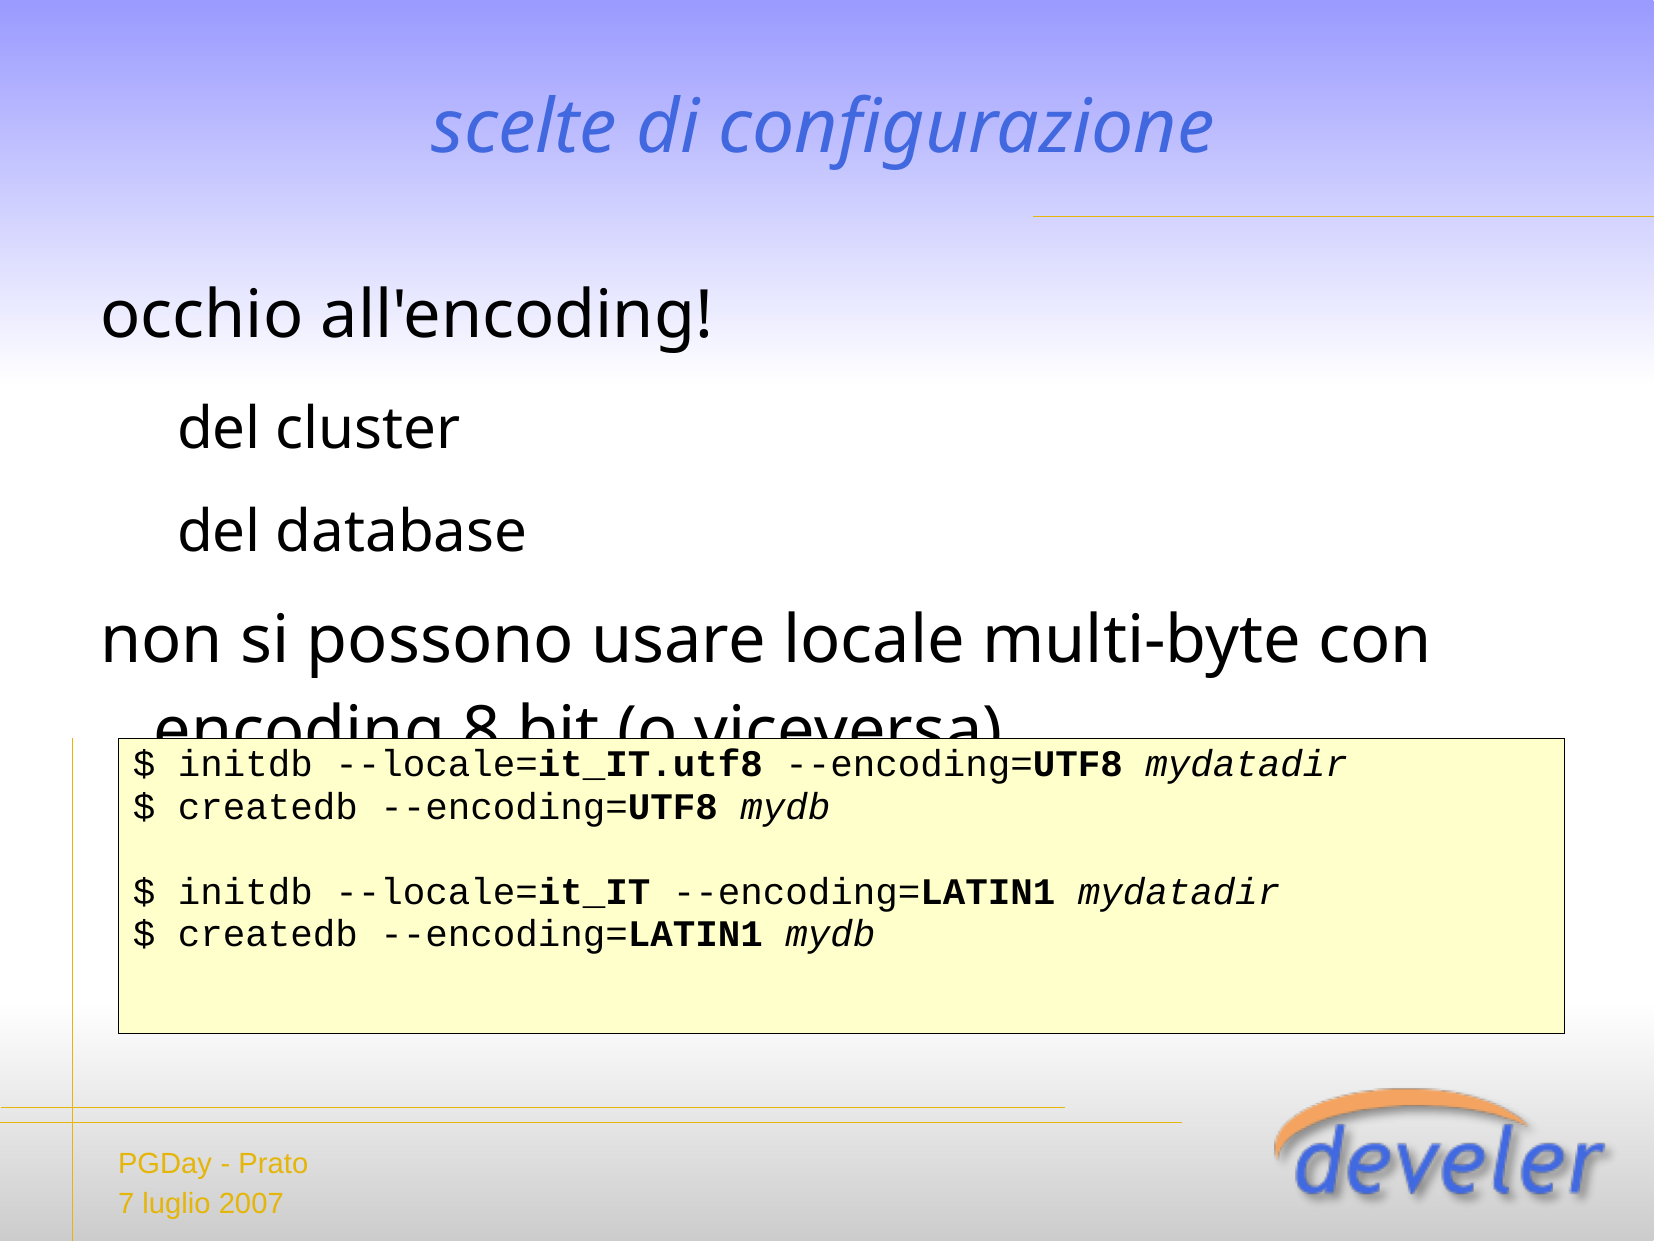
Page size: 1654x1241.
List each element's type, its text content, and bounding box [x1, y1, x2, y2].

text_box $ initdb --locale=it_IT.utf8 --encoding=UTF8 mydatadir $ createdb --encoding=UTF8 mydb $ initdb --locale=it_IT --encoding=LATIN1 mydatadir $ createdb --encoding=LATIN1 mydb [118, 738, 1565, 1034]
picture [1269, 1083, 1622, 1211]
title scelte di configurazione [82, 29, 1565, 217]
list occhio all'encoding! del cluster del database non si possono usare locale multi-byte con encoding 8 bit (o viceversa) [82, 265, 1571, 1093]
